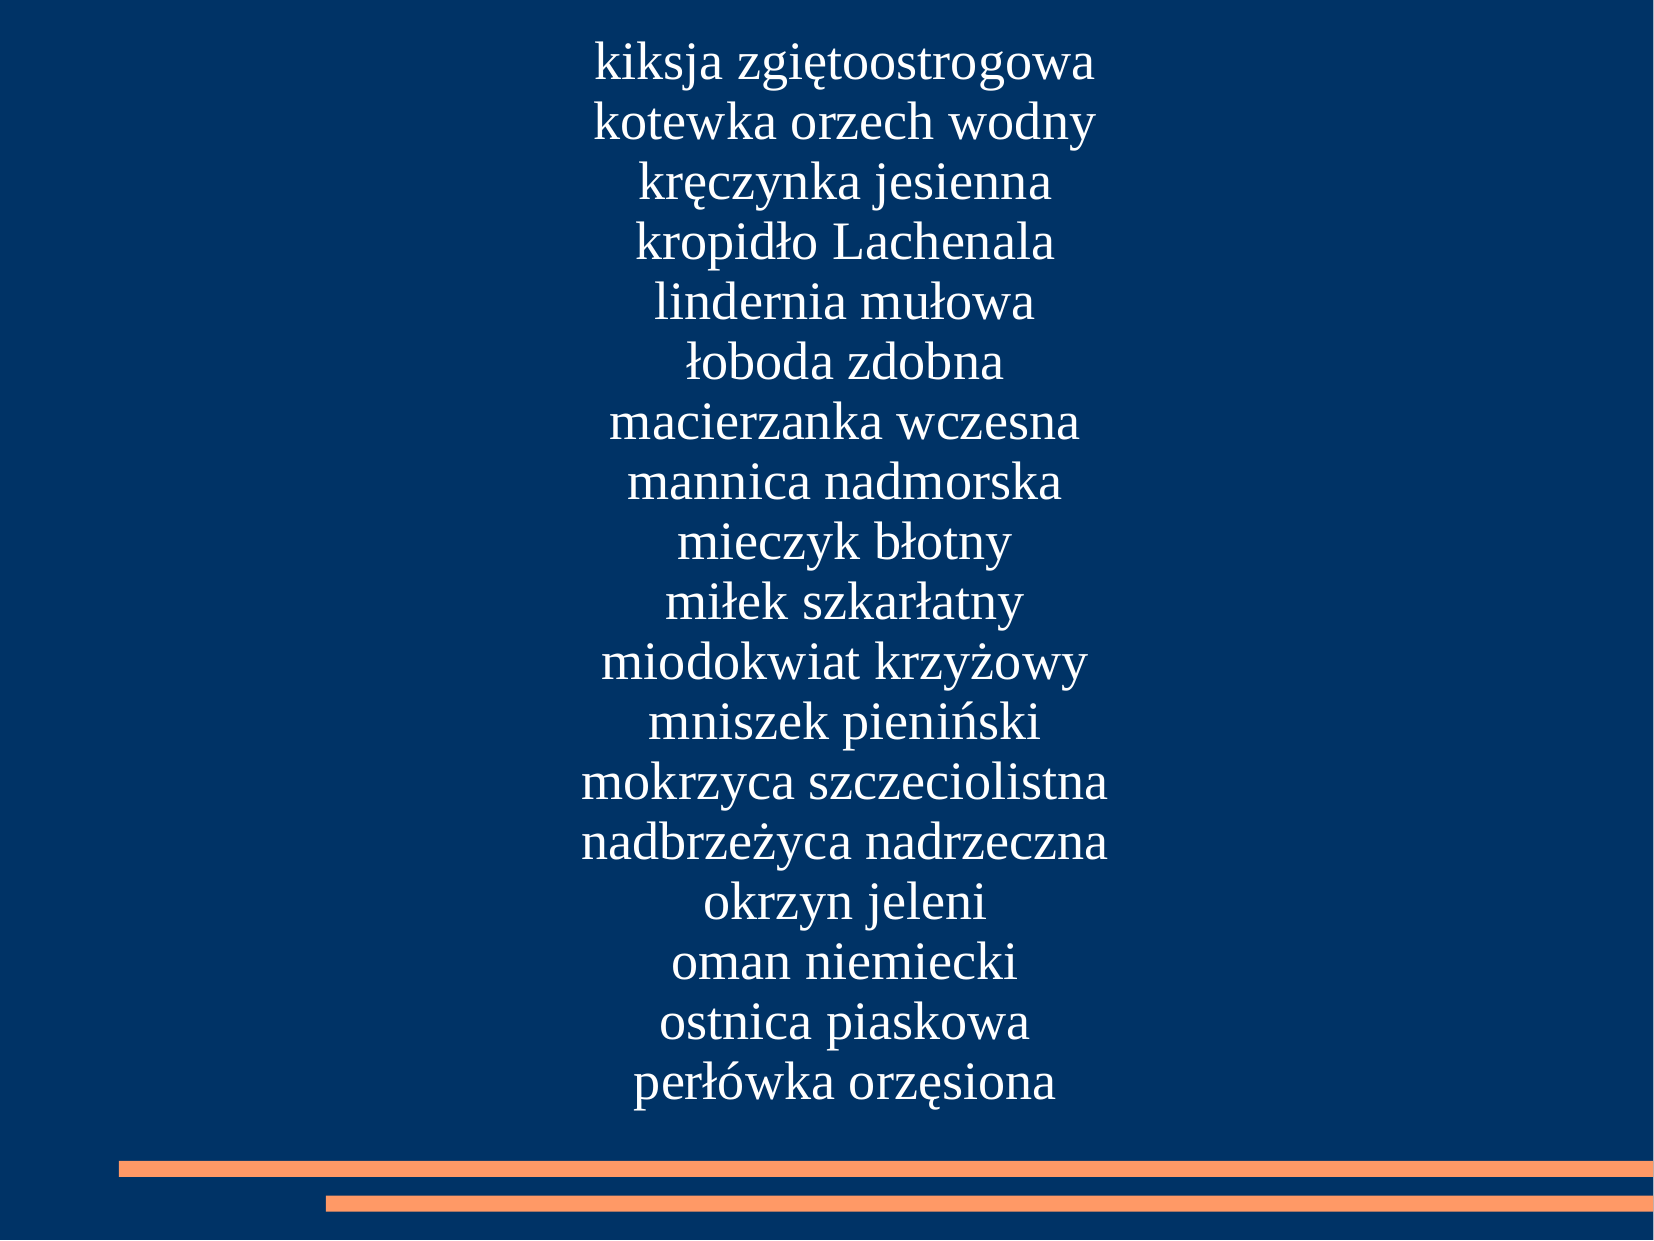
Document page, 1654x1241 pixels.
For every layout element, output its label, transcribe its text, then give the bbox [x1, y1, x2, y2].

list kiksja zgiętoostrogowa kotewka orzech wodny kręczynka jesienna kropidło Lachenala lindernia mułowa łoboda zdobna macierzanka wczesna mannica nadmorska mieczyk błotny miłek szkarłatny miodokwiat krzyżowy mniszek pieniński mokrzyca szczeciolistna nadbrzeżyca nadrzeczna okrzyn jeleni oman niemiecki ostnica piaskowa perłówka orzęsiona [125, 31, 1565, 1191]
